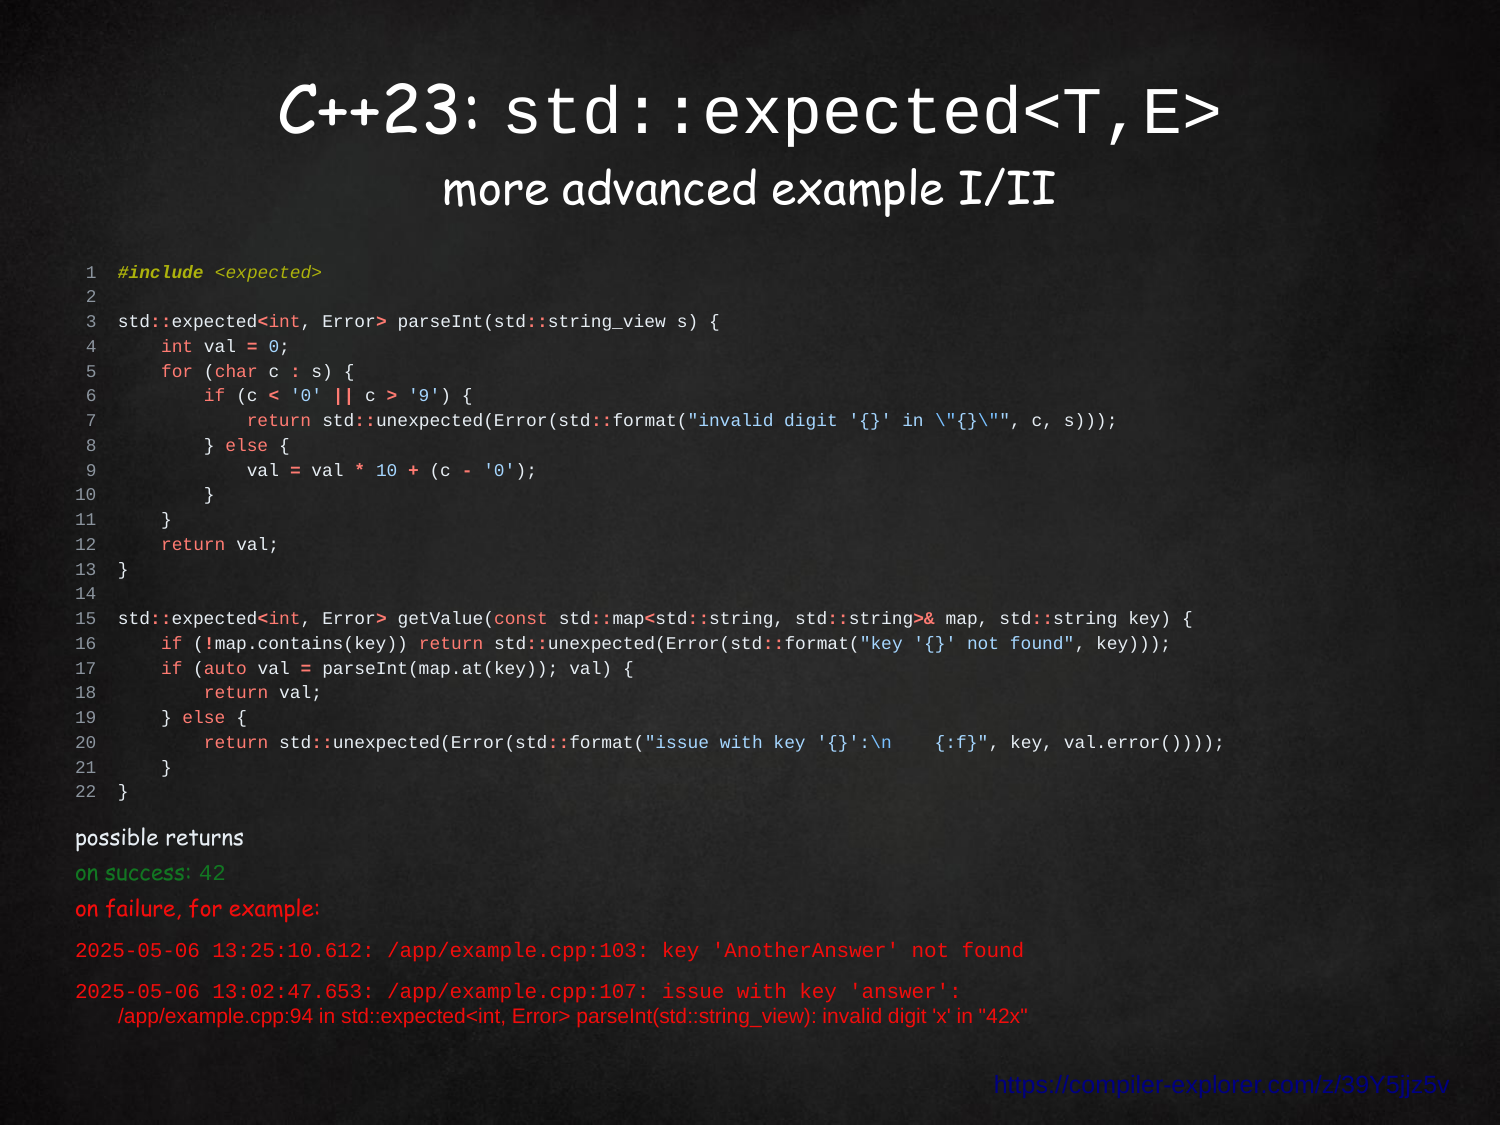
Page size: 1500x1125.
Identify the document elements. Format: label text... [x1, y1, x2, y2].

text_box https://compiler-explorer.com/z/39Y5jjz5v [978, 1062, 1500, 1120]
title C++23: std::expected<T,E> more advanced example I/II [75, 44, 1425, 233]
list 1 #include <expected> 2 3 std::expected<int, Error> parseInt(std::string_view s) { 4 int val = 0; 5 for (char c : s) { 6 if (c < '0' || c > '9') { 7 return std::unexpected(Error(std::format("invalid digit '{}' in \"{}\"", c, s))); 8 } else { 9 val = val * 10 + (c - '0'); 10 } 11 } 12 return val; 13 } 14 15 std::expected<int, Error> getValue(const std::map<std::string, std::string>& map, std::string key) { 16 if (!map.contains(key)) return std::unexpected(Error(std::format("key '{}' not found", key))); 17 if (auto val = parseInt(map.at(key)); val) { 18 return val; 19 } else { 20 return std::unexpected(Error(std::format("issue with key '{}':\n {:f}", key, val.error()))); 21 } 22 } possible returns on success: 42 on failure, for example: 2025-05-06 13:25:10.612: /app/example.cpp:103: key 'AnotherAnswer' not found 2025-05-06 13:02:47.653: /app/example.cpp:107: issue with key 'answer': /app/example.cpp:94 in std::expected<int, Error> parseInt(std::string_view): invalid digit 'x' in "42x" [75, 263, 1425, 1040]
picture [0, 0, 1500, 1125]
